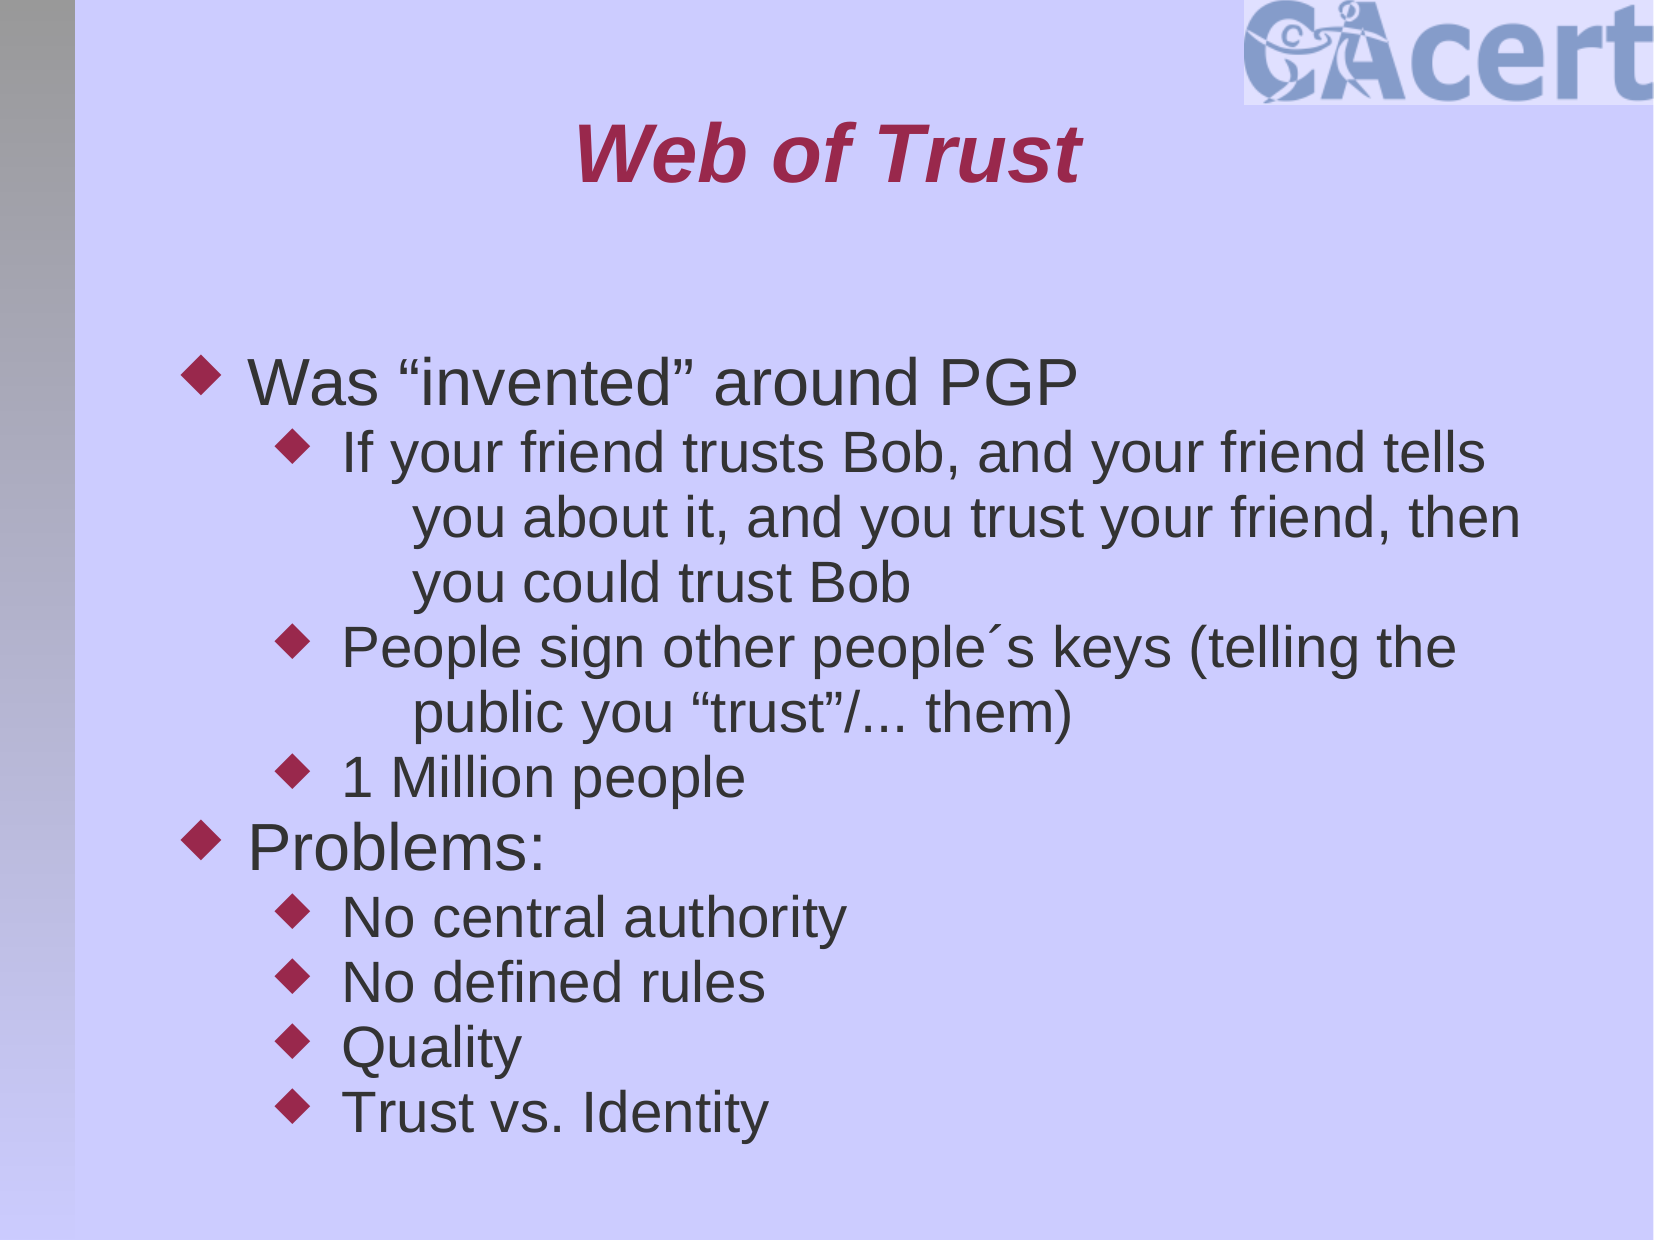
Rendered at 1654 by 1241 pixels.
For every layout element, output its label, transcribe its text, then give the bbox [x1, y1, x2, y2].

list Was “invented” around PGP If your friend trusts Bob, and your friend tells you about it, and you trust your friend, then you could trust Bob People sign other people´s keys (telling the public you “trust”/... them) 1 Million people Problems: No central authority No defined rules Quality Trust vs. Identity [152, 344, 1534, 1145]
title Web of Trust [121, 49, 1534, 257]
